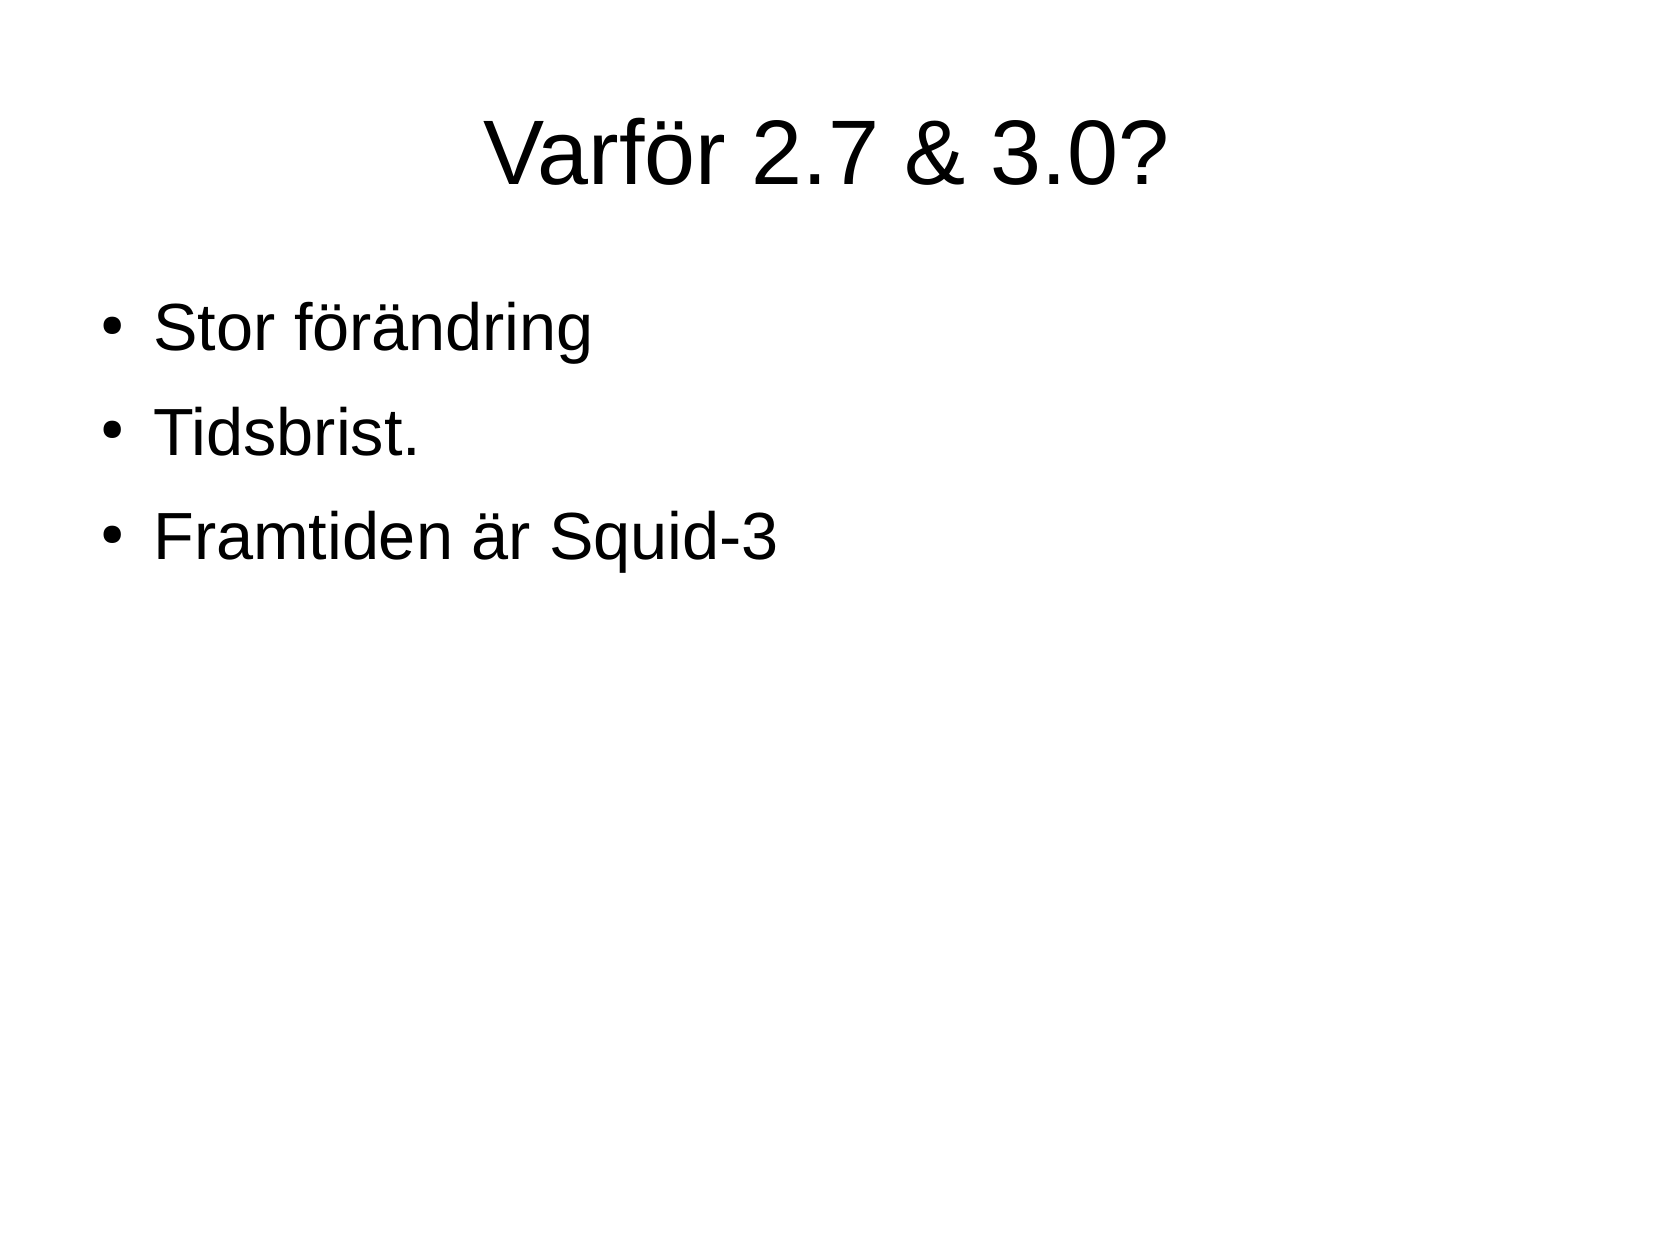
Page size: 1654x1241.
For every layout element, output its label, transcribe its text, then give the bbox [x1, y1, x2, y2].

title Varför 2.7 & 3.0? [82, 56, 1571, 250]
list Stor förändring Tidsbrist. Framtiden är Squid-3 [82, 290, 1571, 1094]
